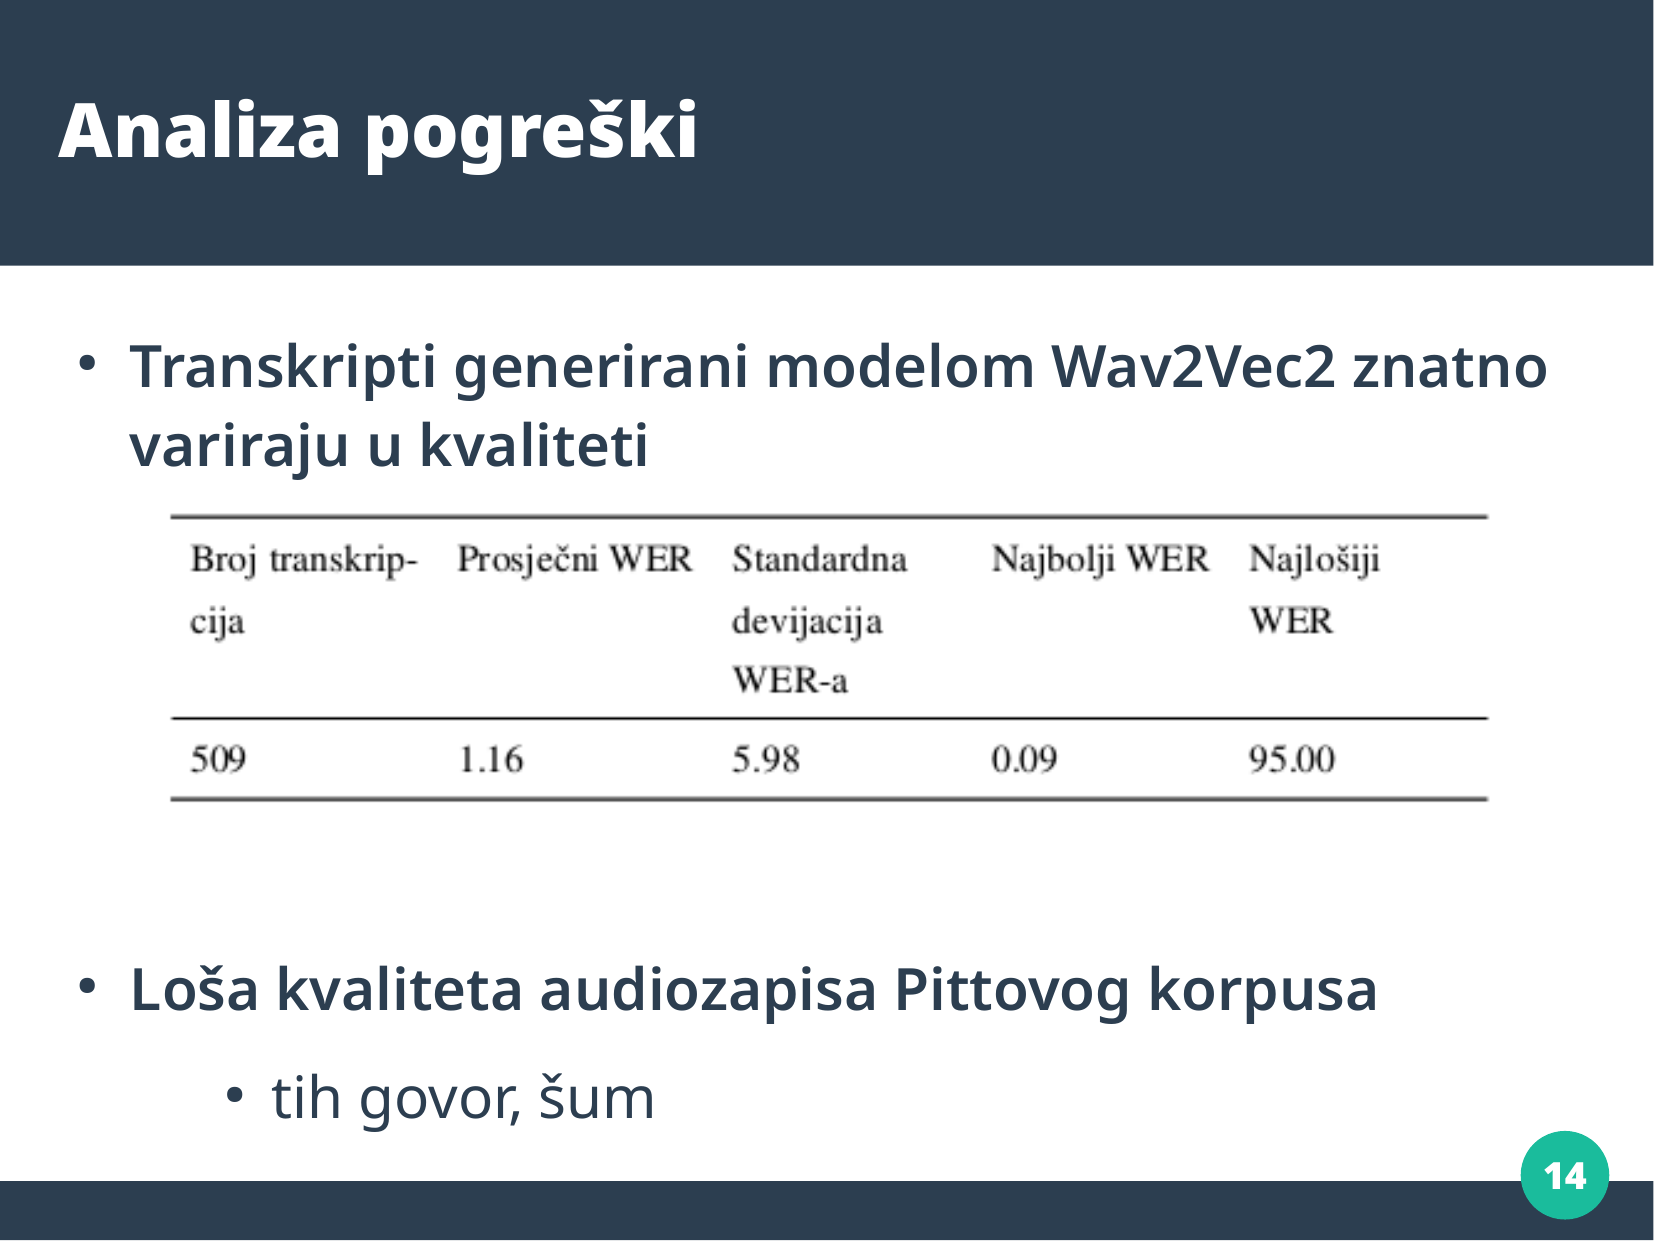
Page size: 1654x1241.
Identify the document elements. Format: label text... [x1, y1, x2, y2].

picture [154, 500, 1512, 822]
title Analiza pogreški [59, 49, 1595, 207]
list Transkripti generirani modelom Wav2Vec2 znatno variraju u kvaliteti Loša kvaliteta audiozapisa Pittovog korpusa tih govor, šum [59, 324, 1595, 1152]
